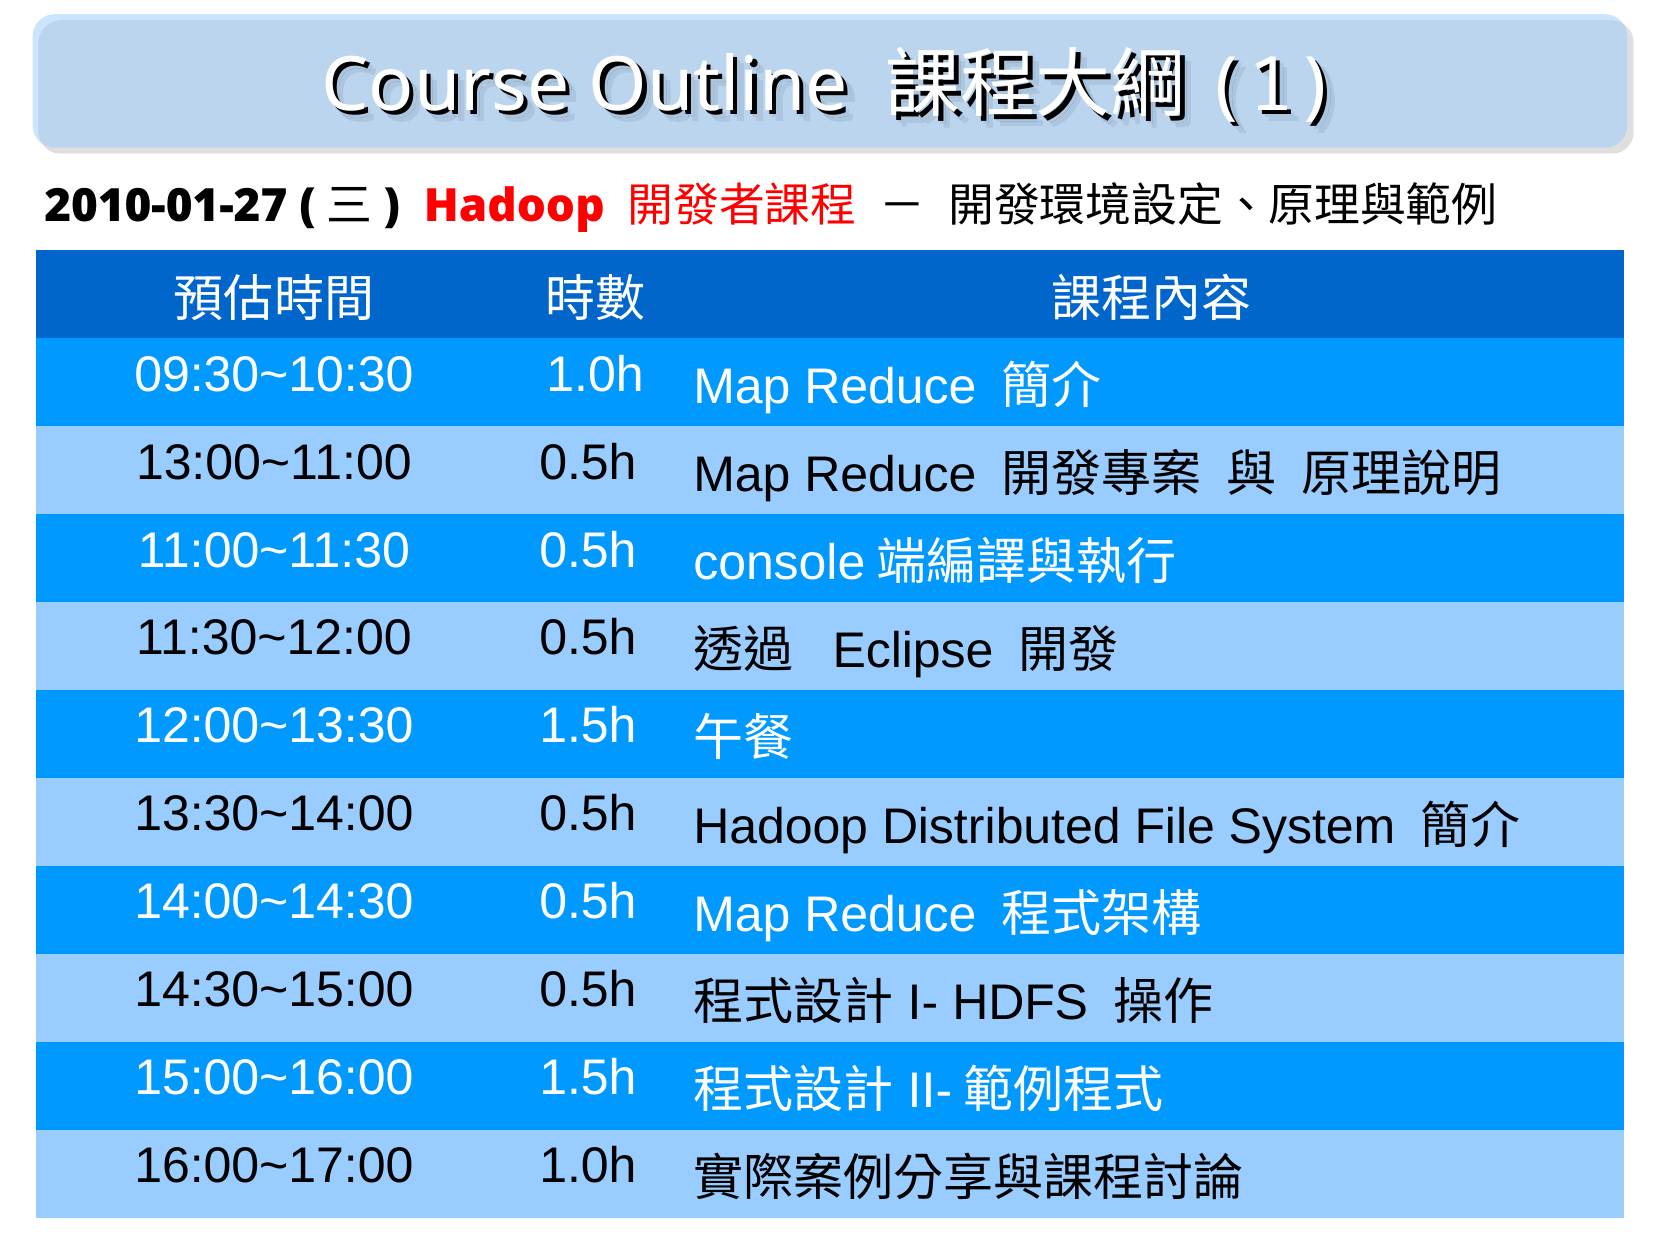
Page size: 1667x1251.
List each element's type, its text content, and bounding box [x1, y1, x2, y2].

table_cell 14:00~14:30 [36, 866, 512, 954]
table_cell 14:30~15:00 [36, 954, 512, 1042]
table_cell 11:30~12:00 [36, 602, 512, 690]
table_cell 16:00~17:00 [36, 1130, 512, 1218]
table_cell Map Reduce 開發專案 與 原理說明 [679, 426, 1624, 514]
table_cell Map Reduce 簡介 [679, 338, 1624, 426]
table_cell 0.5h [512, 426, 679, 514]
table_cell 11:00~11:30 [36, 514, 512, 602]
text_box 2010-01-27 (三) Hadoop 開發者課程 － 開發環境設定、原理與範例 [29, 168, 1625, 266]
table_cell 13:00~11:00 [36, 426, 512, 514]
table_cell 1.5h [512, 690, 679, 778]
table_cell 透過 Eclipse 開發 [679, 602, 1624, 690]
table_cell 程式設計II-範例程式 [679, 1042, 1624, 1130]
table_cell 12:00~13:30 [36, 690, 512, 778]
table_cell 1.0h [512, 338, 679, 426]
table_cell 0.5h [512, 514, 679, 602]
table_cell 實際案例分享與課程討論 [679, 1130, 1624, 1218]
table_cell console端編譯與執行 [679, 514, 1624, 602]
table_cell Map Reduce 程式架構 [679, 866, 1624, 954]
table_cell 09:30~10:30 [36, 338, 512, 426]
table_header 課程內容 [679, 266, 1624, 338]
table_cell 1.0h [512, 1130, 679, 1218]
table_header 預估時間 [36, 266, 512, 338]
table_cell 程式設計I- HDFS 操作 [679, 954, 1624, 1042]
table_cell 0.5h [512, 778, 679, 866]
table_cell 15:00~16:00 [36, 1042, 512, 1130]
table_cell Hadoop Distributed File System 簡介 [679, 778, 1624, 866]
table_cell 13:30~14:00 [36, 778, 512, 866]
table_cell 午餐 [679, 690, 1624, 778]
table_cell 0.5h [512, 602, 679, 690]
table_header 時數 [512, 266, 679, 338]
table_cell 1.5h [512, 1042, 679, 1130]
table_cell 0.5h [512, 954, 679, 1042]
text_box Course Outline 課程大綱(1) [32, 14, 1628, 148]
table_cell 0.5h [512, 866, 679, 954]
